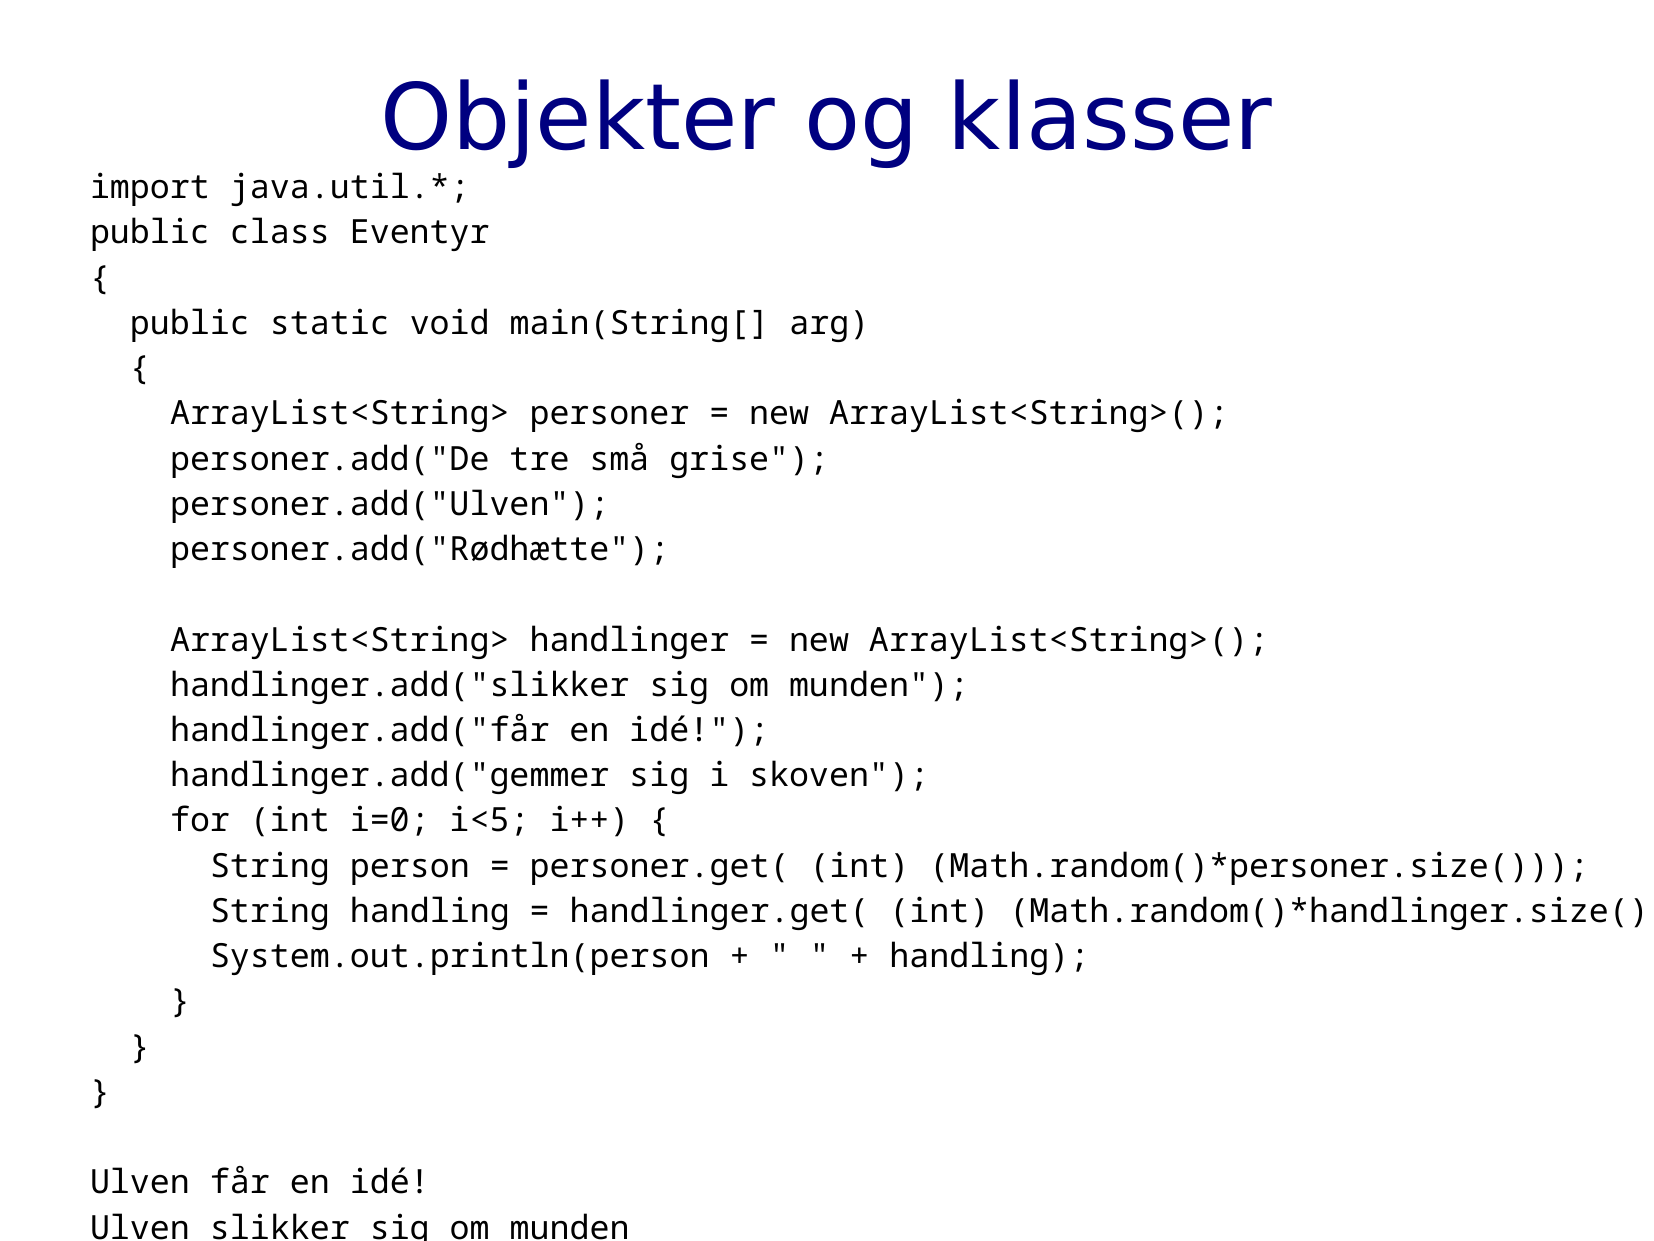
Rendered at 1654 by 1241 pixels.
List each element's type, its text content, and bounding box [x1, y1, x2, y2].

text_box import java.util.*; public class Eventyr { public static void main(String[] arg) { ArrayList<String> personer = new ArrayList<String>(); personer.add("De tre små grise"); personer.add("Ulven"); personer.add("Rødhætte"); ArrayList<String> handlinger = new ArrayList<String>(); handlinger.add("slikker sig om munden"); handlinger.add("får en idé!"); handlinger.add("gemmer sig i skoven"); for (int i=0; i<5; i++) { String person = personer.get( (int) (Math.random()*personer.size())); String handling = handlinger.get( (int) (Math.random()*handlinger.size())); System.out.println(person + " " + handling); } } } Ulven får en idé! Ulven slikker sig om munden Rødhætte gemmer sig i skoven De tre små grise slikker sig om munden Ulven gemmer sig i skoven [89, 163, 1654, 1203]
title Objekter og klasser [105, 14, 1549, 163]
